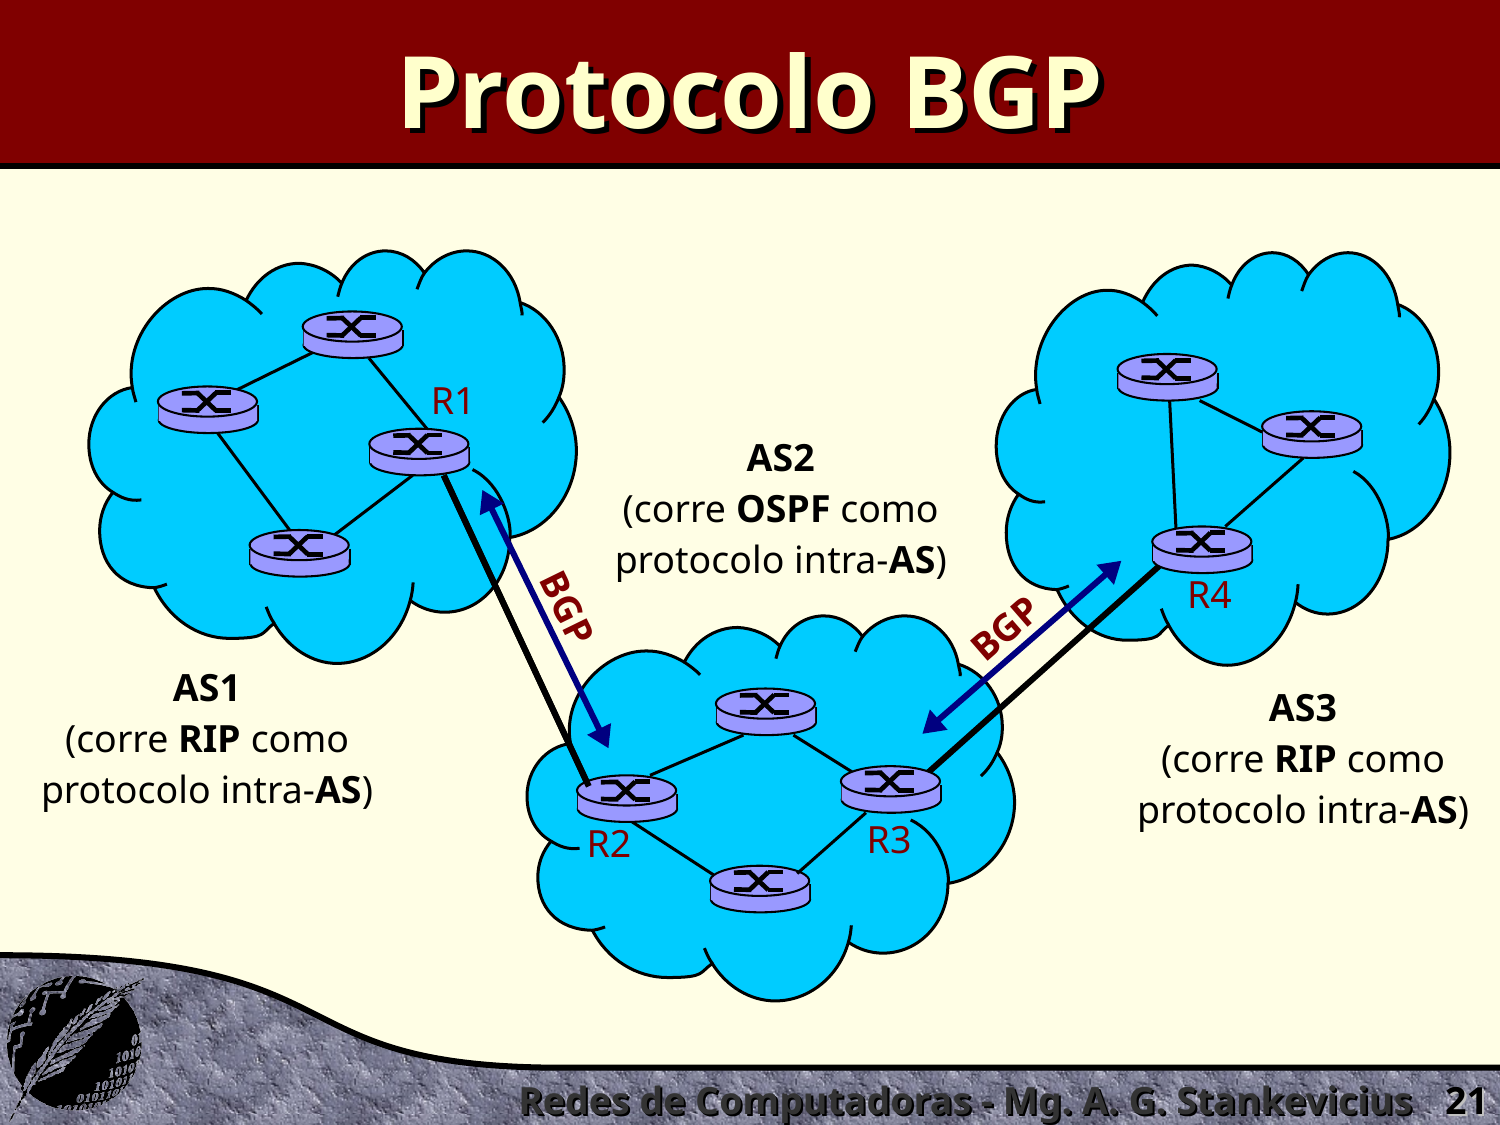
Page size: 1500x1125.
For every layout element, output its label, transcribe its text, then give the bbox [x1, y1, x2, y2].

title Protocolo BGP [15, 5, 1485, 160]
text_box R2 [571, 810, 649, 878]
text_box AS2 (corre OSPF como protocolo intra-AS) [600, 423, 974, 596]
text_box [88, 250, 577, 653]
text_box [996, 252, 1450, 666]
text_box R4 [1172, 566, 1249, 629]
text_box R3 [851, 808, 929, 874]
text_box [527, 615, 1015, 1001]
text_box AS1 (corre RIP como protocolo intra-AS) [26, 653, 400, 826]
picture [1047, 1100, 1054, 1110]
picture [0, 959, 1500, 1125]
picture [790, 1100, 795, 1110]
text_box AS3 (corre RIP como protocolo intra-AS) [1122, 673, 1496, 846]
text_box R1 [416, 366, 487, 434]
